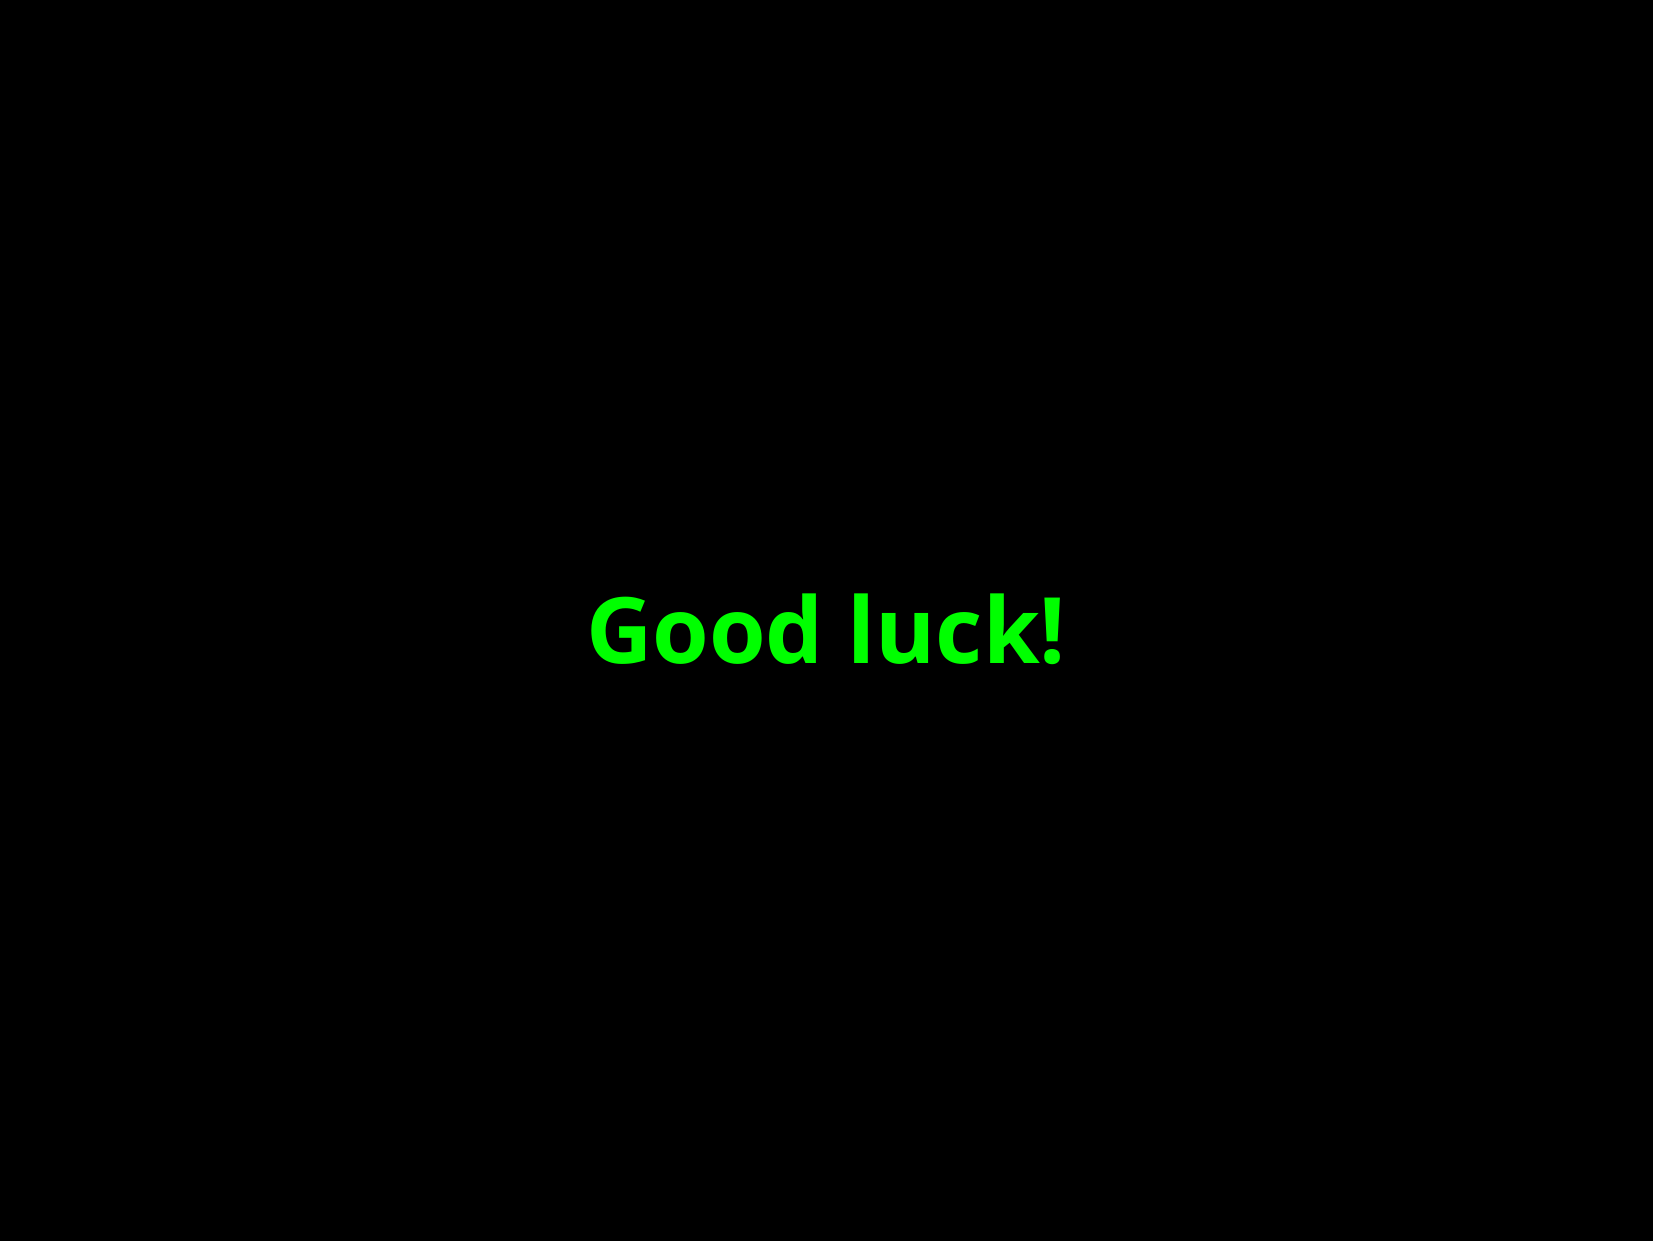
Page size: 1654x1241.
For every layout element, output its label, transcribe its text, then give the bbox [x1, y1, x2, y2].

title Good luck! [82, 56, 1571, 1201]
